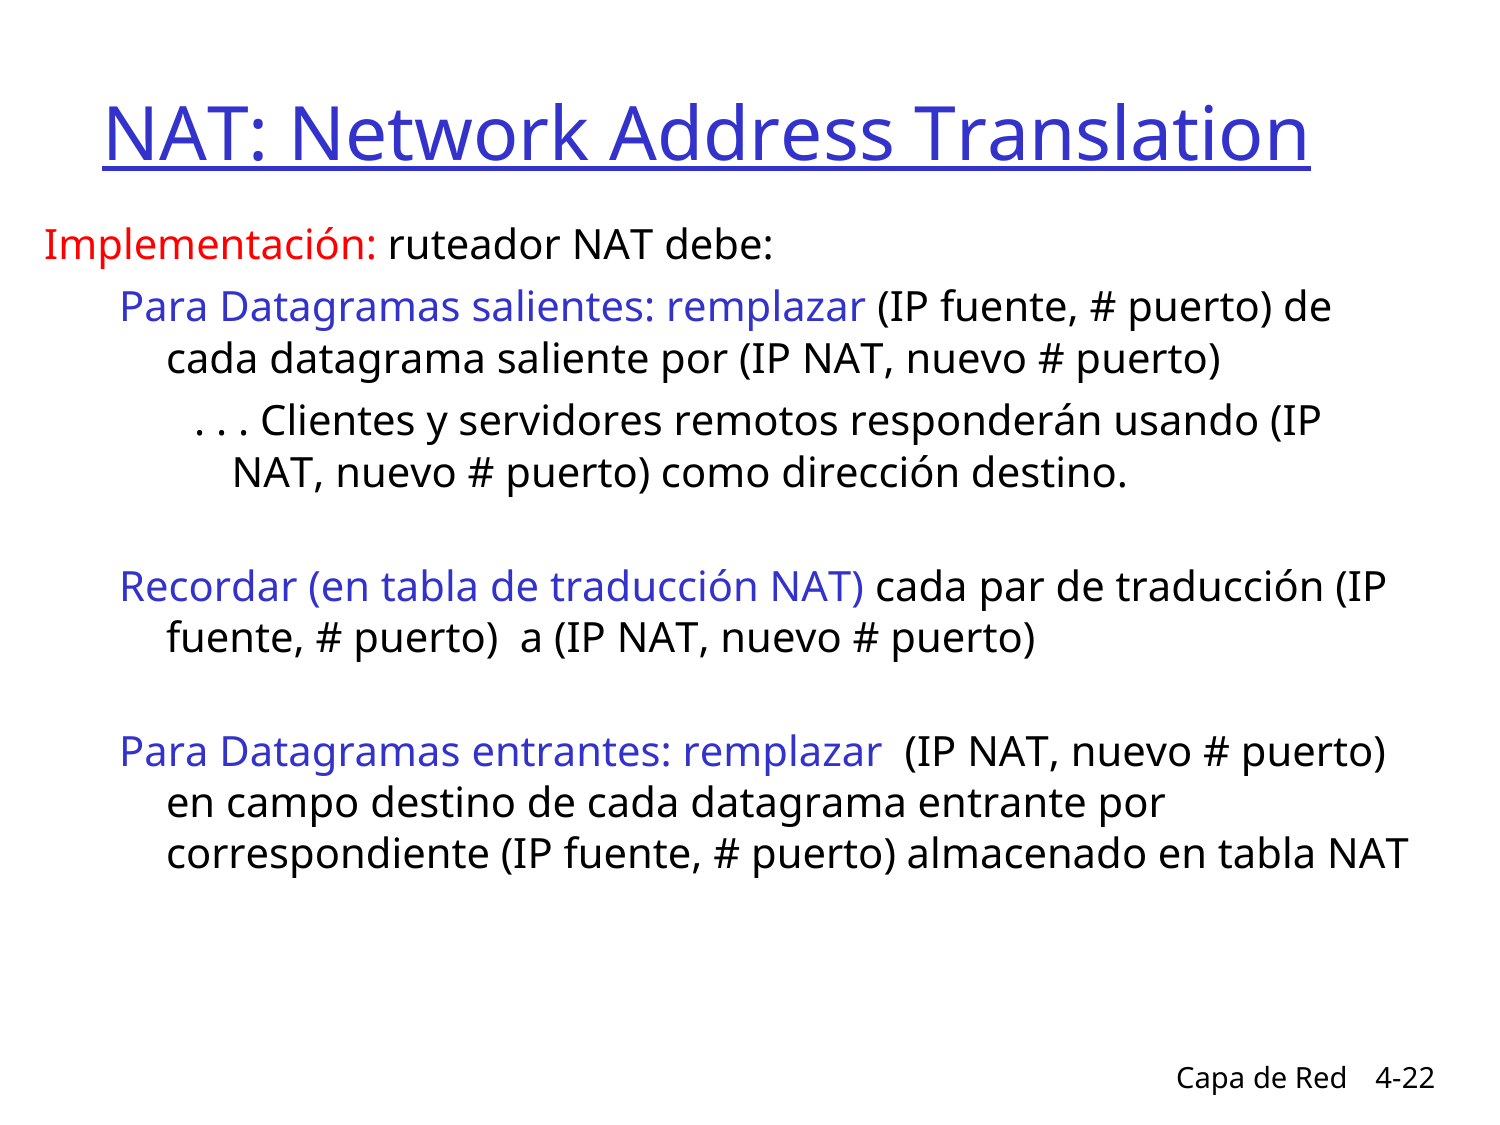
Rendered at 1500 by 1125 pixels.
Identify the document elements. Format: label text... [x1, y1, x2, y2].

title NAT: Network Address Translation [87, 37, 1395, 210]
list Implementación: ruteador NAT debe: Para Datagramas salientes: remplazar (IP fuente, # puerto) de cada datagrama saliente por (IP NAT, nuevo # puerto) . . . Clientes y servidores remotos responderán usando (IP NAT, nuevo # puerto) como dirección destino. Recordar (en tabla de traducción NAT) cada par de traducción (IP fuente, # puerto) a (IP NAT, nuevo # puerto) Para Datagramas entrantes: remplazar (IP NAT, nuevo # puerto) en campo destino de cada datagrama entrante por correspondiente (IP fuente, # puerto) almacenado en tabla NAT [29, 210, 1437, 1069]
